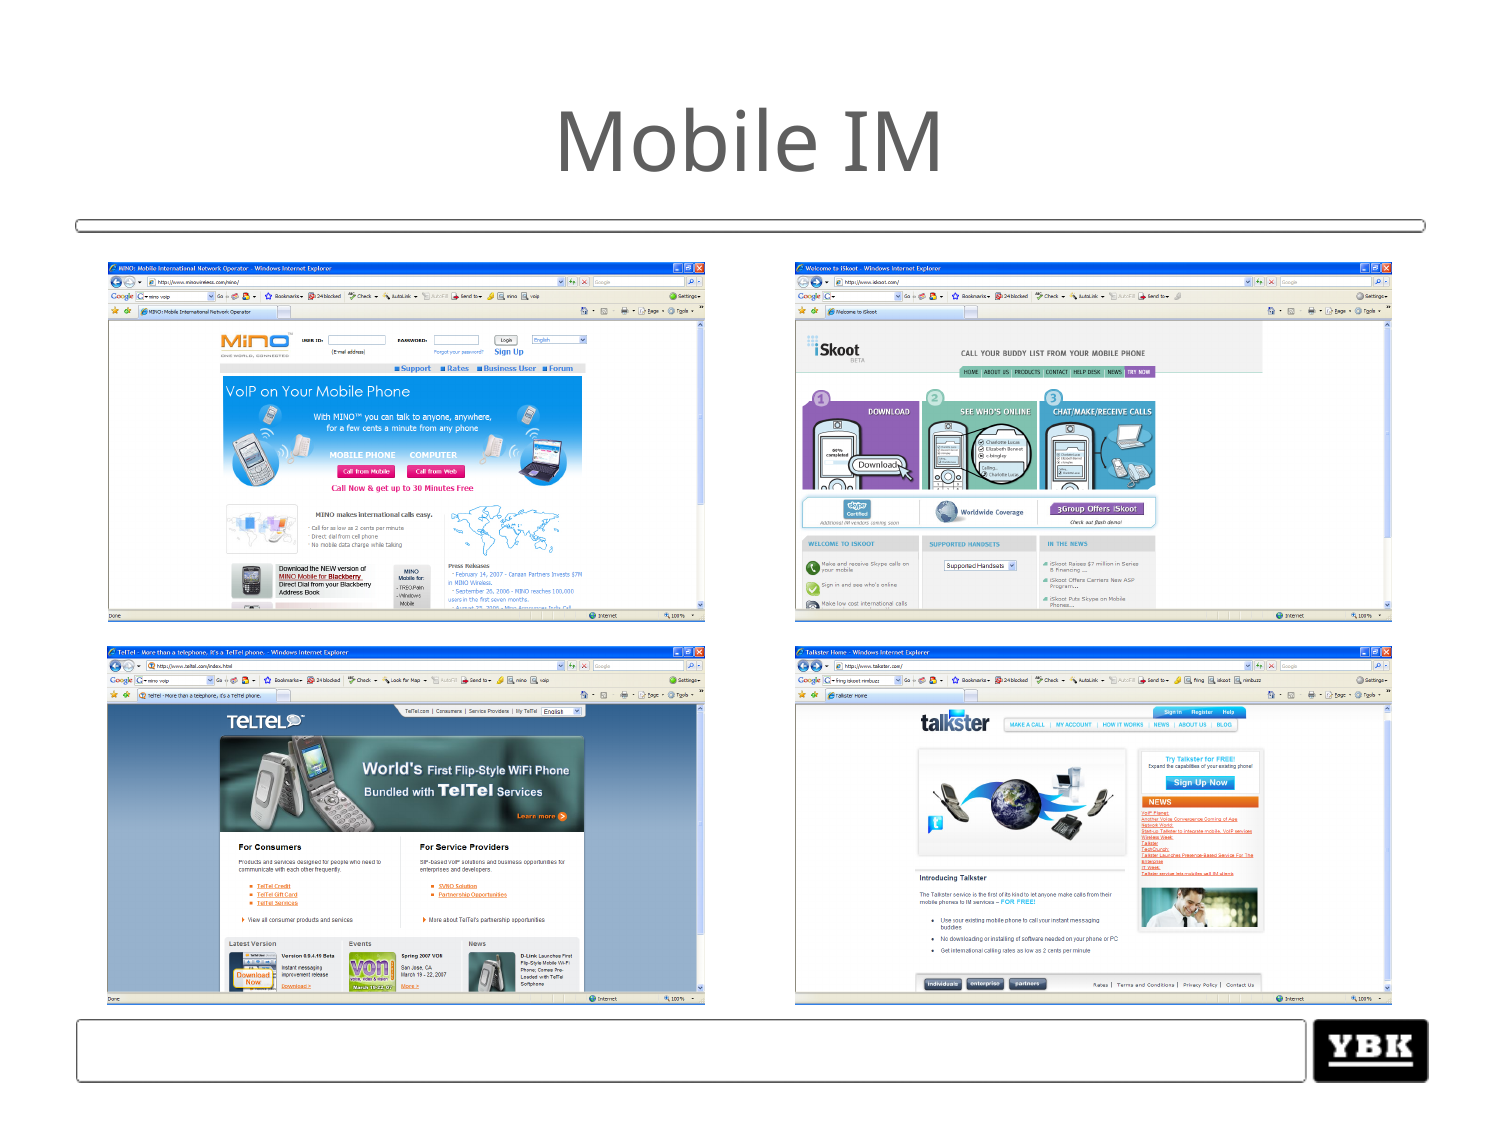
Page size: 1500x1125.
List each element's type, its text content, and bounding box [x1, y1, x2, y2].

picture [76, 1019, 1429, 1083]
picture [108, 262, 705, 622]
picture [107, 646, 705, 1005]
picture [795, 262, 1392, 622]
title Mobile IM [75, 45, 1426, 233]
picture [795, 646, 1392, 1005]
